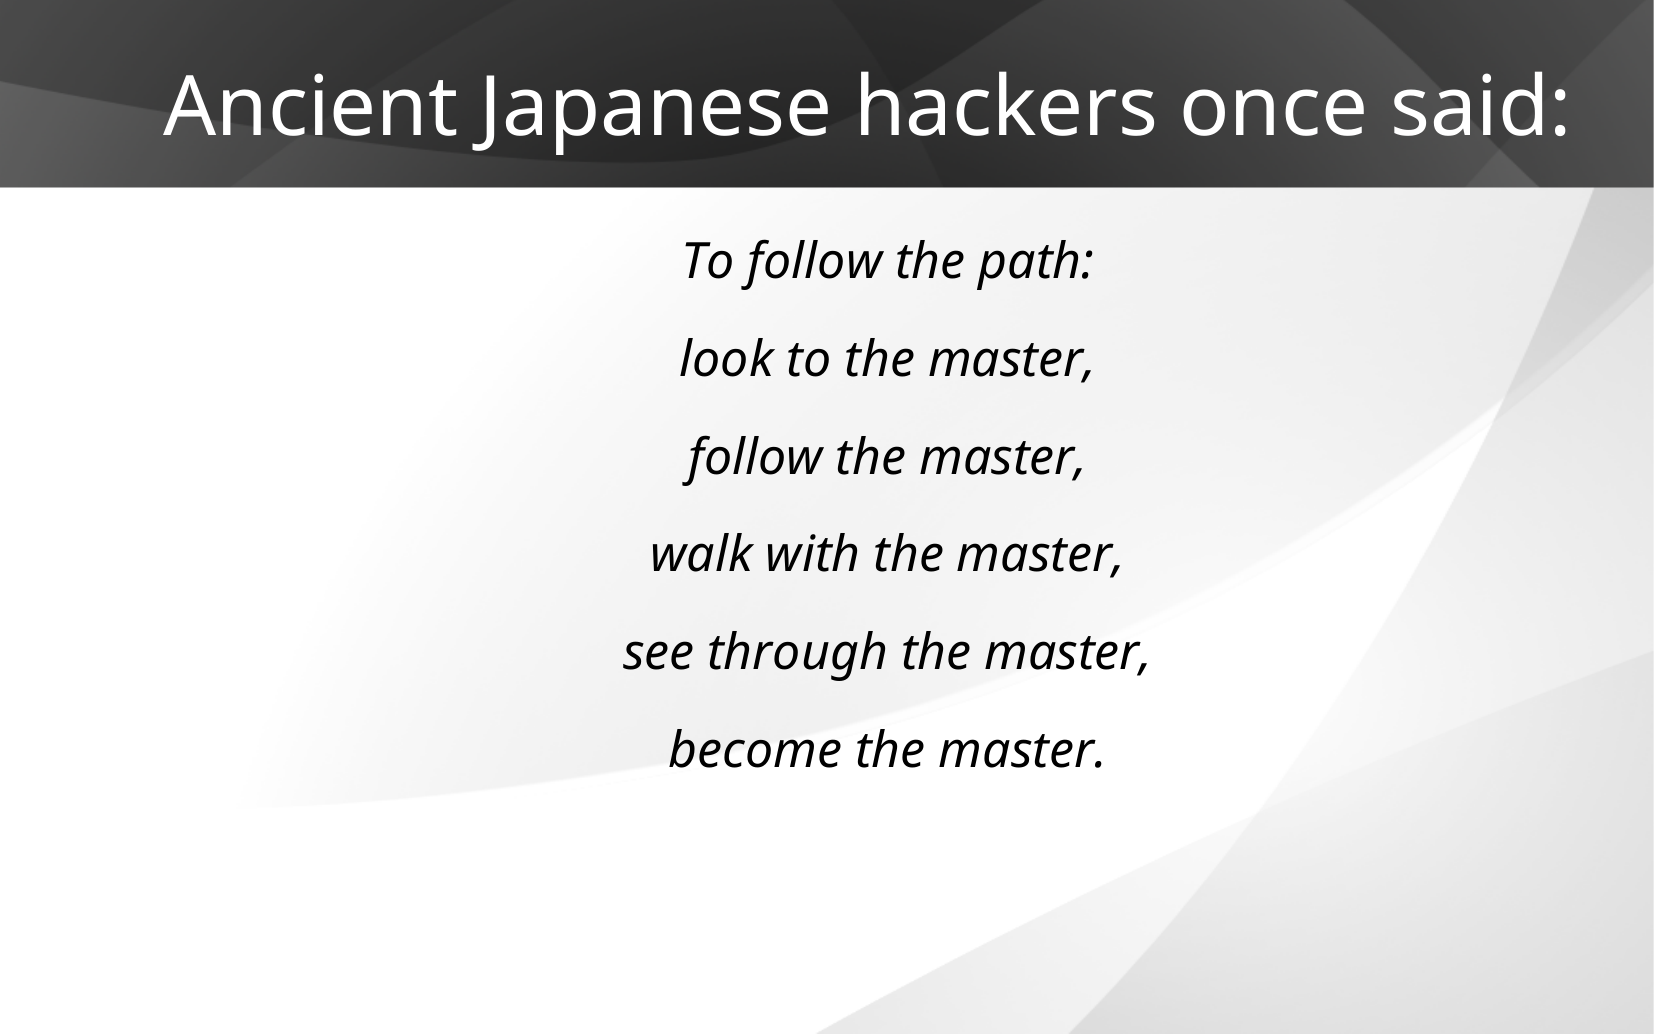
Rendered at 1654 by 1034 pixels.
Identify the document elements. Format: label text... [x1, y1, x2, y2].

title Ancient Japanese hackers once said: [124, 0, 1613, 208]
picture [0, 0, 1654, 1034]
list To follow the path: look to the master, follow the master, walk with the master, see through the master, become the master. [75, 225, 1613, 1013]
